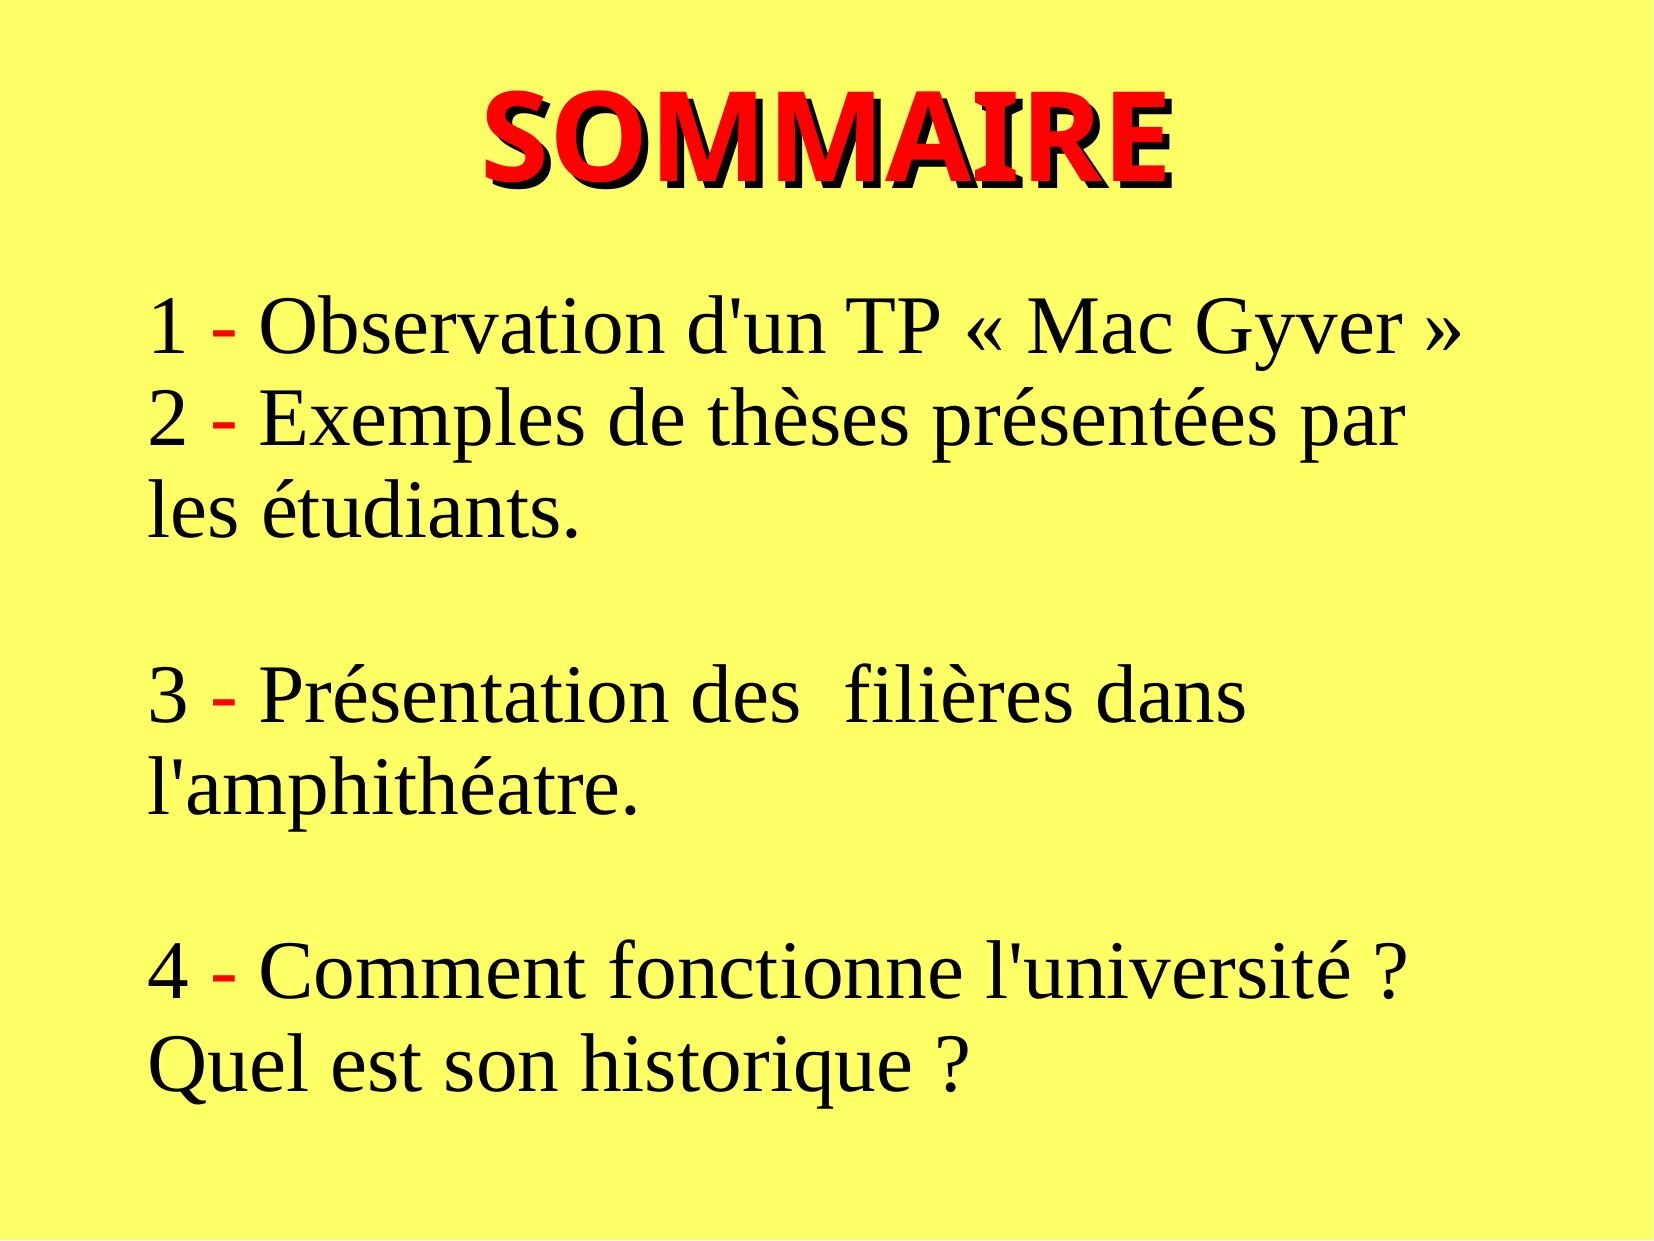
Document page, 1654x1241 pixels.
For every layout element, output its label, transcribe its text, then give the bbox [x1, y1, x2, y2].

text_box 1 - Observation d'un TP « Mac Gyver » 2 - Exemples de thèses présentées par les étudiants. 3 - Présentation des filières dans l'amphithéatre. 4 - Comment fonctionne l'université ? Quel est son historique ? [147, 265, 1506, 1123]
title SOMMAIRE [0, 29, 1654, 237]
